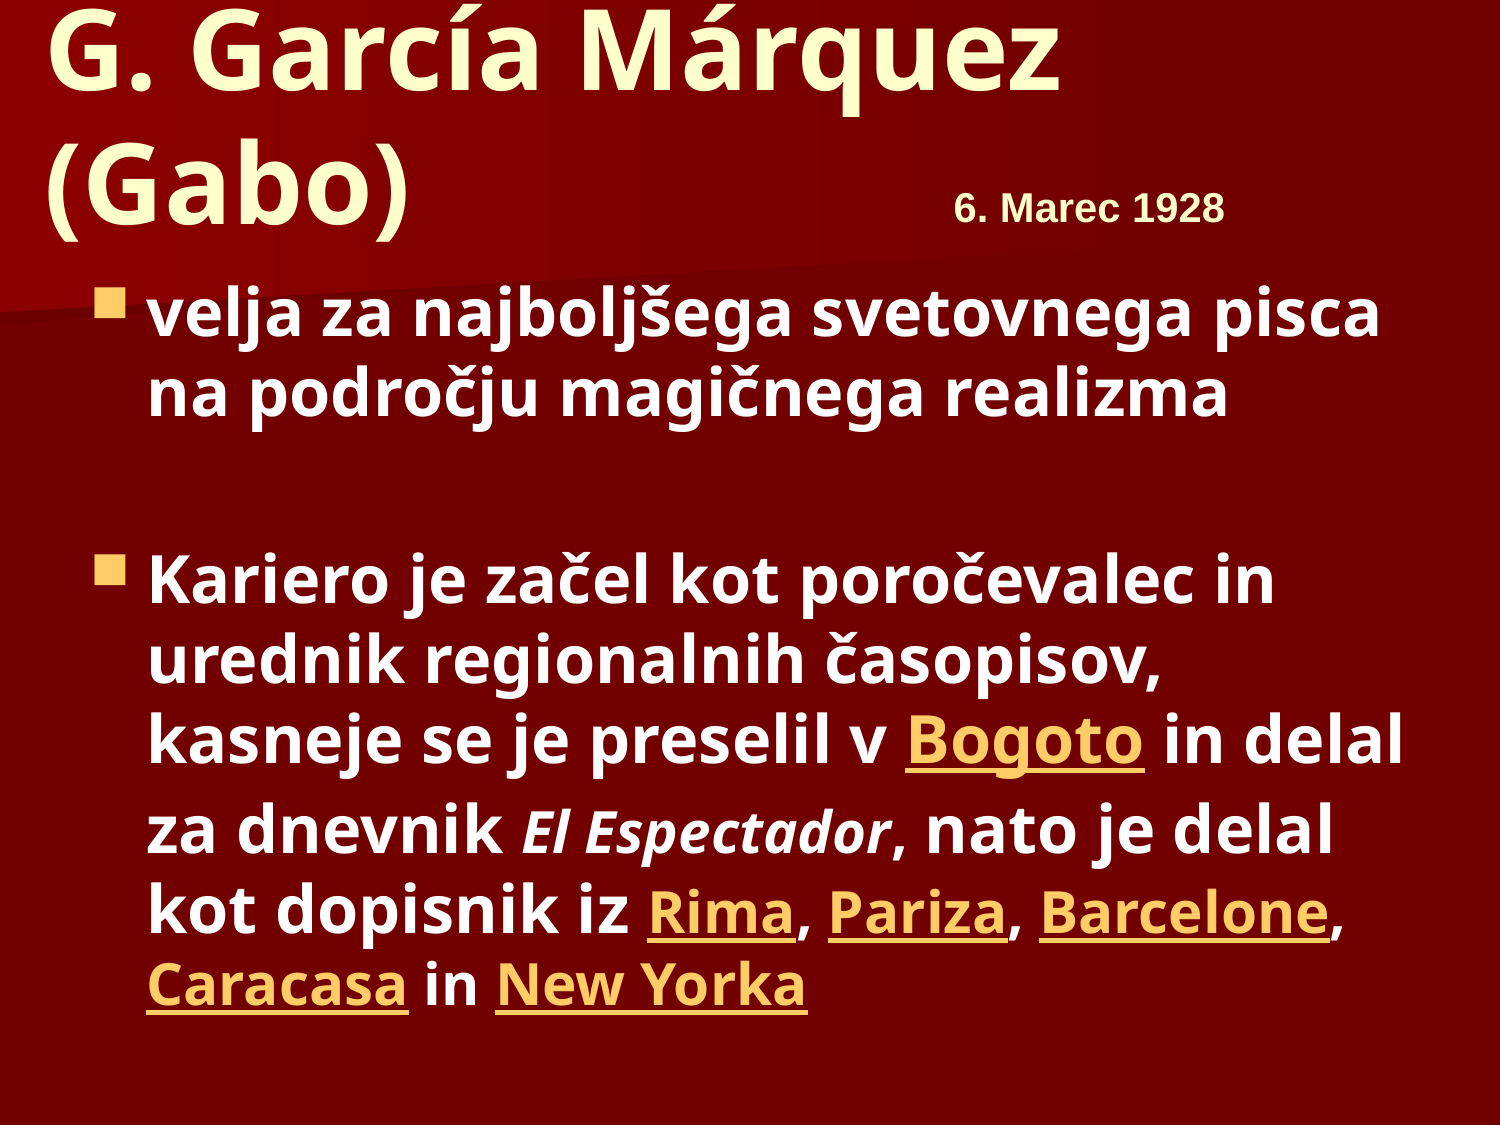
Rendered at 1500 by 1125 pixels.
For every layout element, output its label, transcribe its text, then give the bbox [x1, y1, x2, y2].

title G. García Márquez (Gabo) [29, 31, 1380, 194]
text_box 6. Marec 1928 [938, 172, 1258, 240]
list velja za najboljšega svetovnega pisca na področju magičnega realizma Kariero je začel kot poročevalec in urednik regionalnih časopisov, kasneje se je preselil v Bogoto in delal za dnevnik El Espectador, nato je delal kot dopisnik iz Rima, Pariza, Barcelone, Caracasa in New Yorka [75, 262, 1425, 1000]
